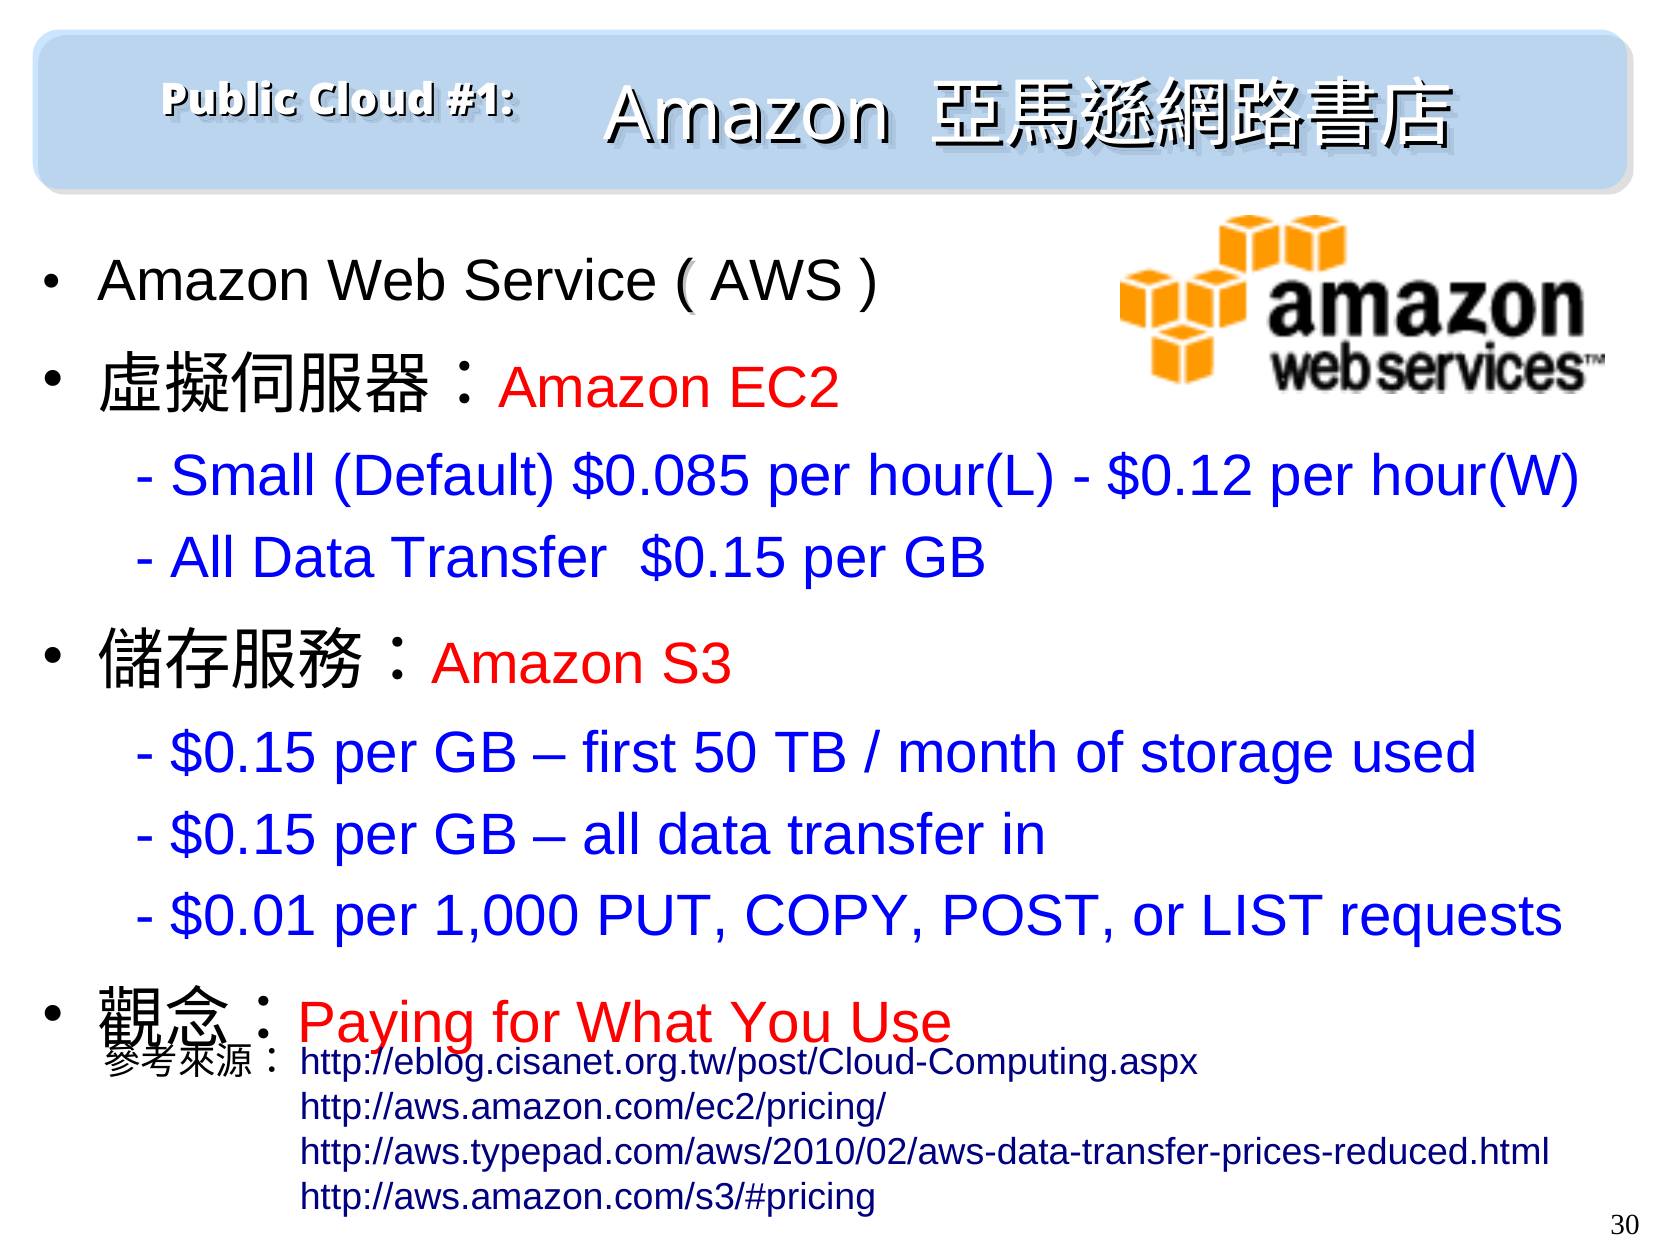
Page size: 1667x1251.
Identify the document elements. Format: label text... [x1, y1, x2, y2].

text_box 參考來源：http://eblog.cisanet.org.tw/post/Cloud-Computing.aspx http://aws.amazon.com/ec2/pricing/ http://aws.typepad.com/aws/2010/02/aws-data-transfer-prices-reduced.html http://aws.amazon.com/s3/#pricing [88, 1029, 1654, 1225]
picture [1120, 215, 1605, 248]
text_box Public Cloud #1: Amazon 亞馬遜網路書店 [32, 29, 1628, 190]
list Amazon Web Service ( AWS ) 虛擬伺服器：Amazon EC2 - Small (Default) $0.085 per hour(L) - $0.12 per hour(W) - All Data Transfer $0.15 per GB 儲存服務：Amazon S3 - $0.15 per GB – first 50 TB / month of storage used - $0.15 per GB – all data transfer in - $0.01 per 1,000 PUT, COPY, POST, or LIST requests 觀念：Paying for What You Use [41, 248, 1607, 1069]
